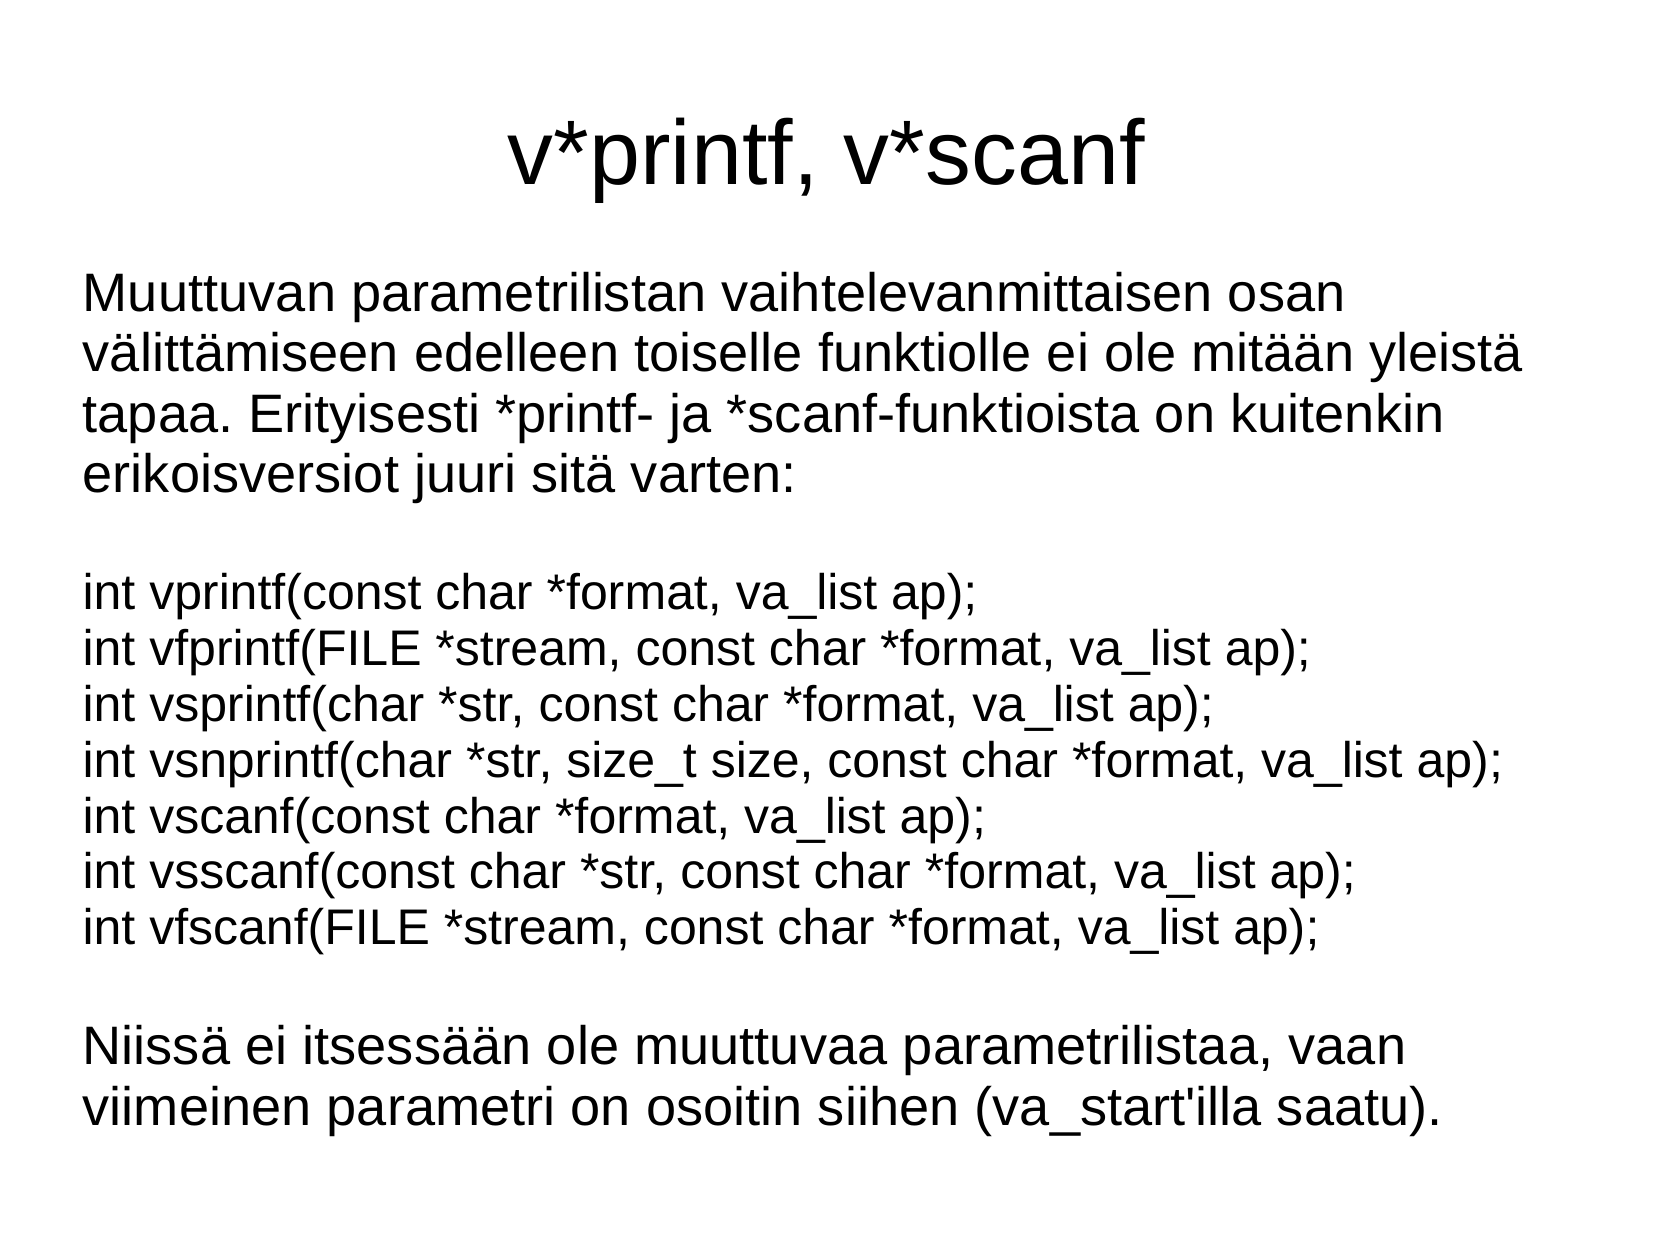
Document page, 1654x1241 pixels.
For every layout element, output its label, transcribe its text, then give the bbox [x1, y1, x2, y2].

subtitle Muuttuvan parametrilistan vaihtelevanmittaisen osan välittämiseen edelleen toiselle funktiolle ei ole mitään yleistä tapaa. Erityisesti *printf- ja *scanf-funktioista on kuitenkin erikoisversiot juuri sitä varten: int vprintf(const char *format, va_list ap); int vfprintf(FILE *stream, const char *format, va_list ap); int vsprintf(char *str, const char *format, va_list ap); int vsnprintf(char *str, size_t size, const char *format, va_list ap); int vscanf(const char *format, va_list ap); int vsscanf(const char *str, const char *format, va_list ap); int vfscanf(FILE *stream, const char *format, va_list ap); Niissä ei itsessään ole muuttuvaa parametrilistaa, vaan viimeinen parametri on osoitin siihen (va_start'illa saatu). [82, 262, 1571, 1137]
title v*printf, v*scanf [82, 56, 1571, 250]
